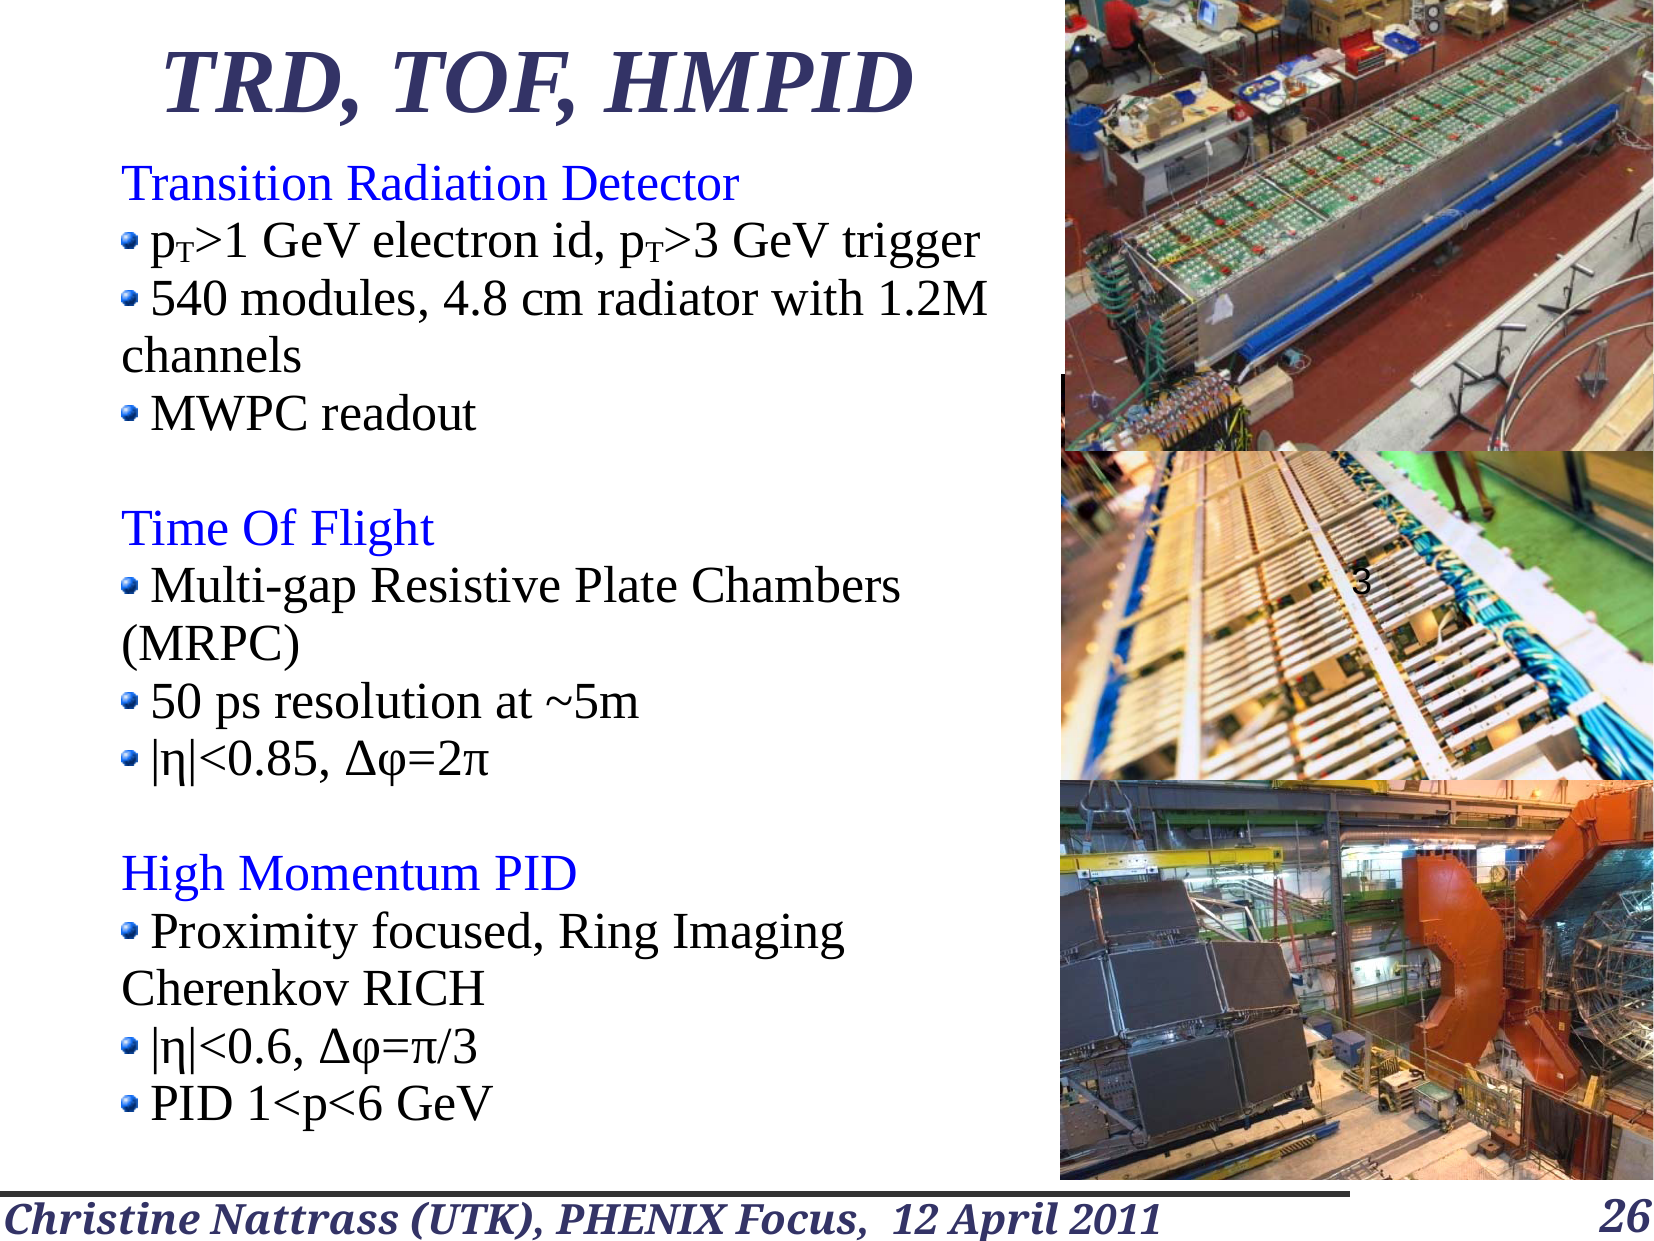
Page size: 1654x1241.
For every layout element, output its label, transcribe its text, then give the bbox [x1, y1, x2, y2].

text_box Transition Radiation Detector pT>1 GeV electron id, pT>3 GeV trigger 540 modules, 4.8 cm radiator with 1.2M channels MWPC readout Time Of Flight Multi-gap Resistive Plate Chambers (MRPC) 50 ps resolution at ~5m |η|<0.85, Δφ=2π High Momentum PID Proximity focused, Ring Imaging Cherenkov RICH |η|<0.6, Δφ=π/3 PID 1<p<6 GeV [106, 89, 1045, 1157]
title TRD, TOF, HMPID [0, 0, 1065, 186]
picture [1060, 0, 1654, 1180]
